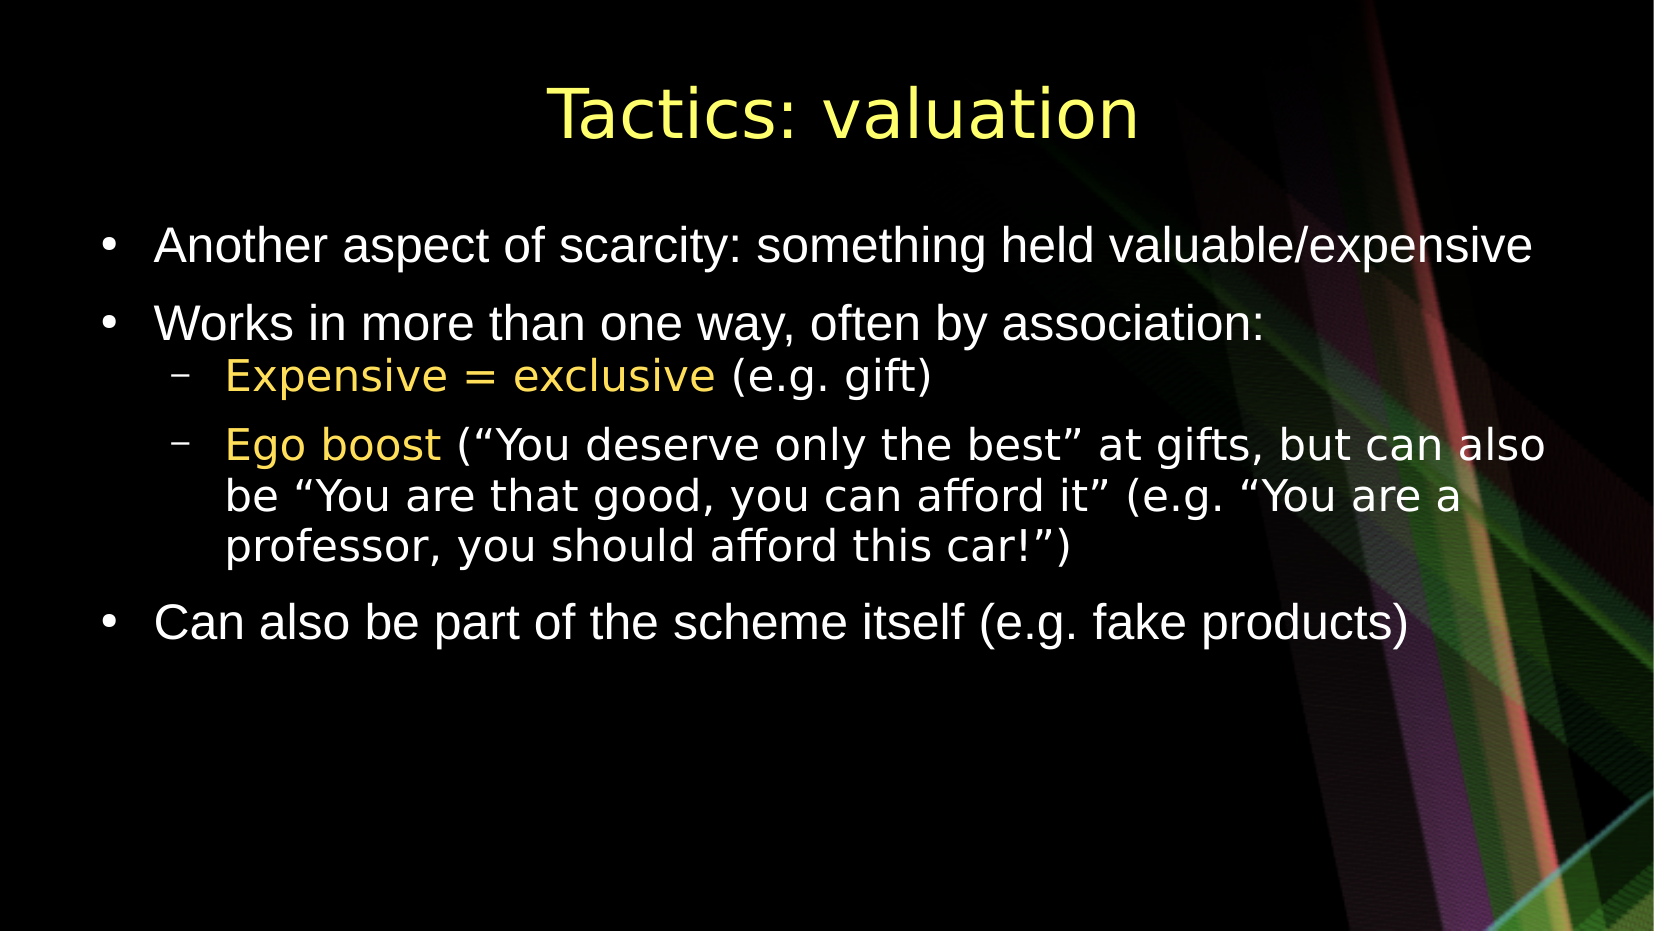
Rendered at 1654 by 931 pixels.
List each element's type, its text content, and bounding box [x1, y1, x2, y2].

picture [0, 0, 1654, 931]
list Another aspect of scarcity: something held valuable/expensive Works in more than one way, often by association: Expensive = exclusive (e.g. gift) Ego boost (“You deserve only the best” at gifts, but can also be “You are that good, you can afford it” (e.g. “You are a professor, you should afford this car!”) Can also be part of the scheme itself (e.g. fake products) [82, 217, 1607, 898]
title Tactics: valuation [82, 37, 1607, 193]
